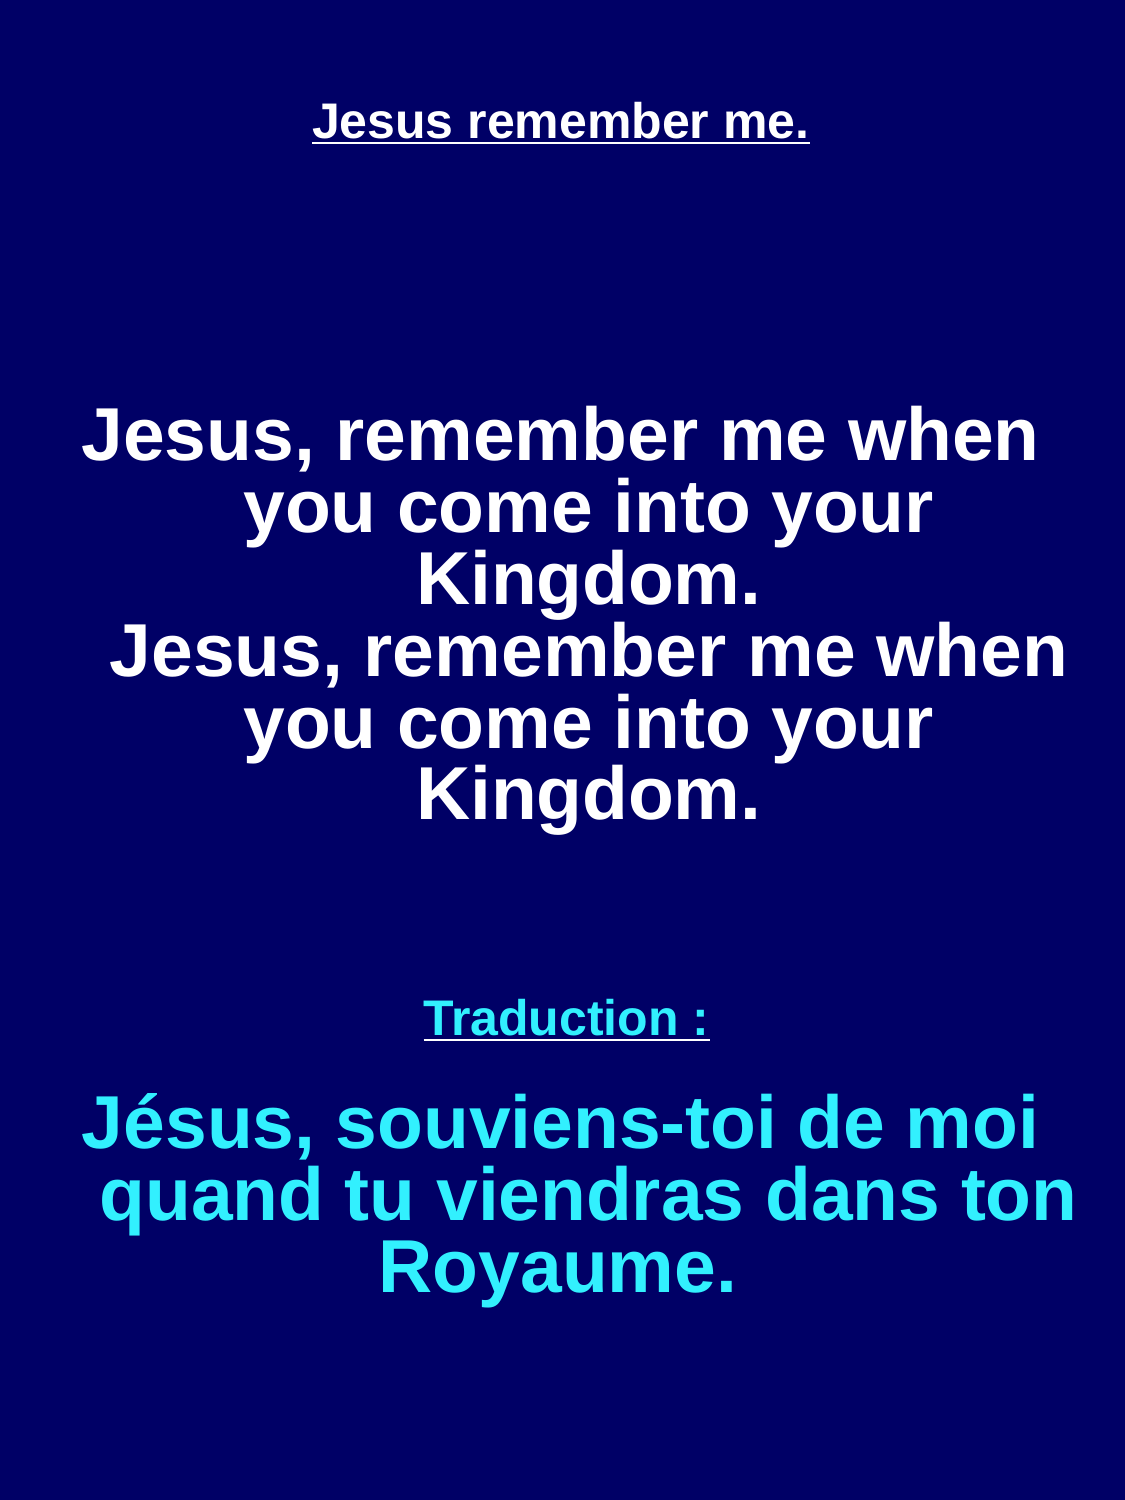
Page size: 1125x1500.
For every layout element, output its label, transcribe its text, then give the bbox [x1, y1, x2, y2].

text_box Jesus remember me. Jesus, remember me when you come into your Kingdom. Jesus, remember me when you come into your Kingdom. Traduction : Jésus, souviens-toi de moi quand tu viendras dans ton Royaume. [11, 35, 1111, 1441]
